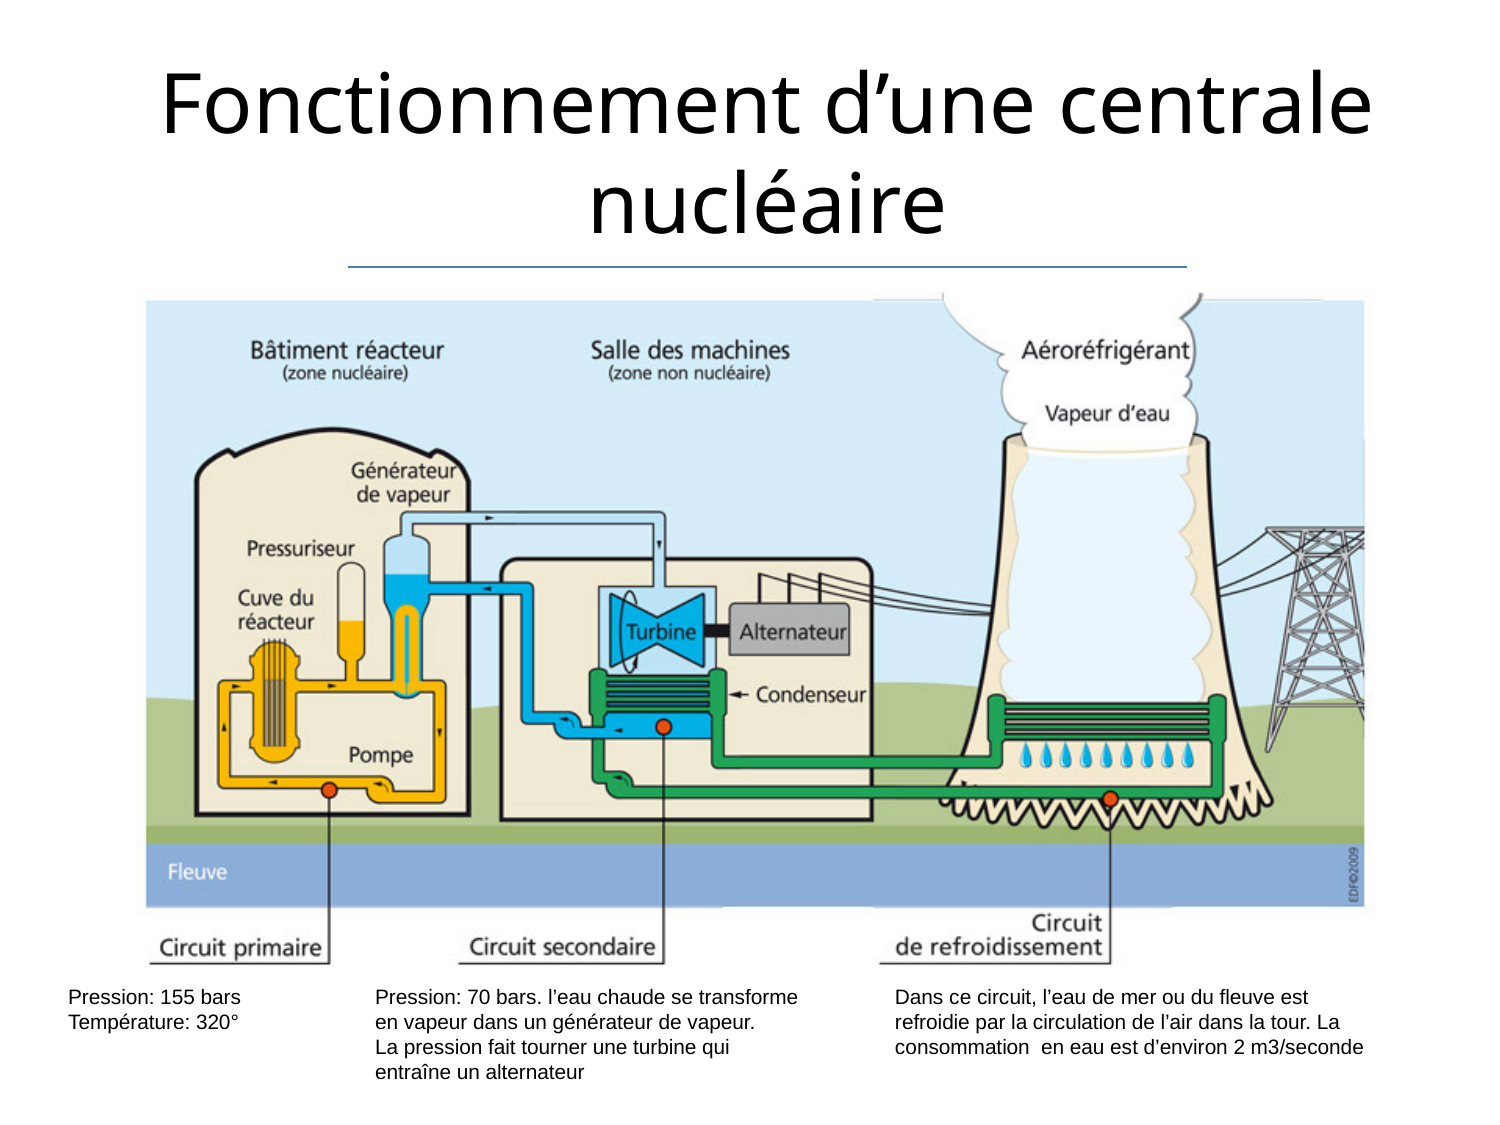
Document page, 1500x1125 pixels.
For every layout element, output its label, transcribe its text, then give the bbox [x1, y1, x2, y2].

text_box Pression: 70 bars. l’eau chaude se transforme en vapeur dans un générateur de vapeur. La pression fait tourner une turbine qui entraîne un alternateur [360, 975, 821, 1116]
picture [123, 290, 1374, 982]
text_box Pression: 155 bars Température: 320° [53, 975, 337, 1041]
text_box Fonctionnement d’une centrale nucléaire [100, 42, 1436, 258]
text_box Dans ce circuit, l’eau de mer ou du fleuve est refroidie par la circulation de l’air dans la tour. La consommation en eau est d’environ 2 m3/seconde [879, 975, 1388, 1066]
